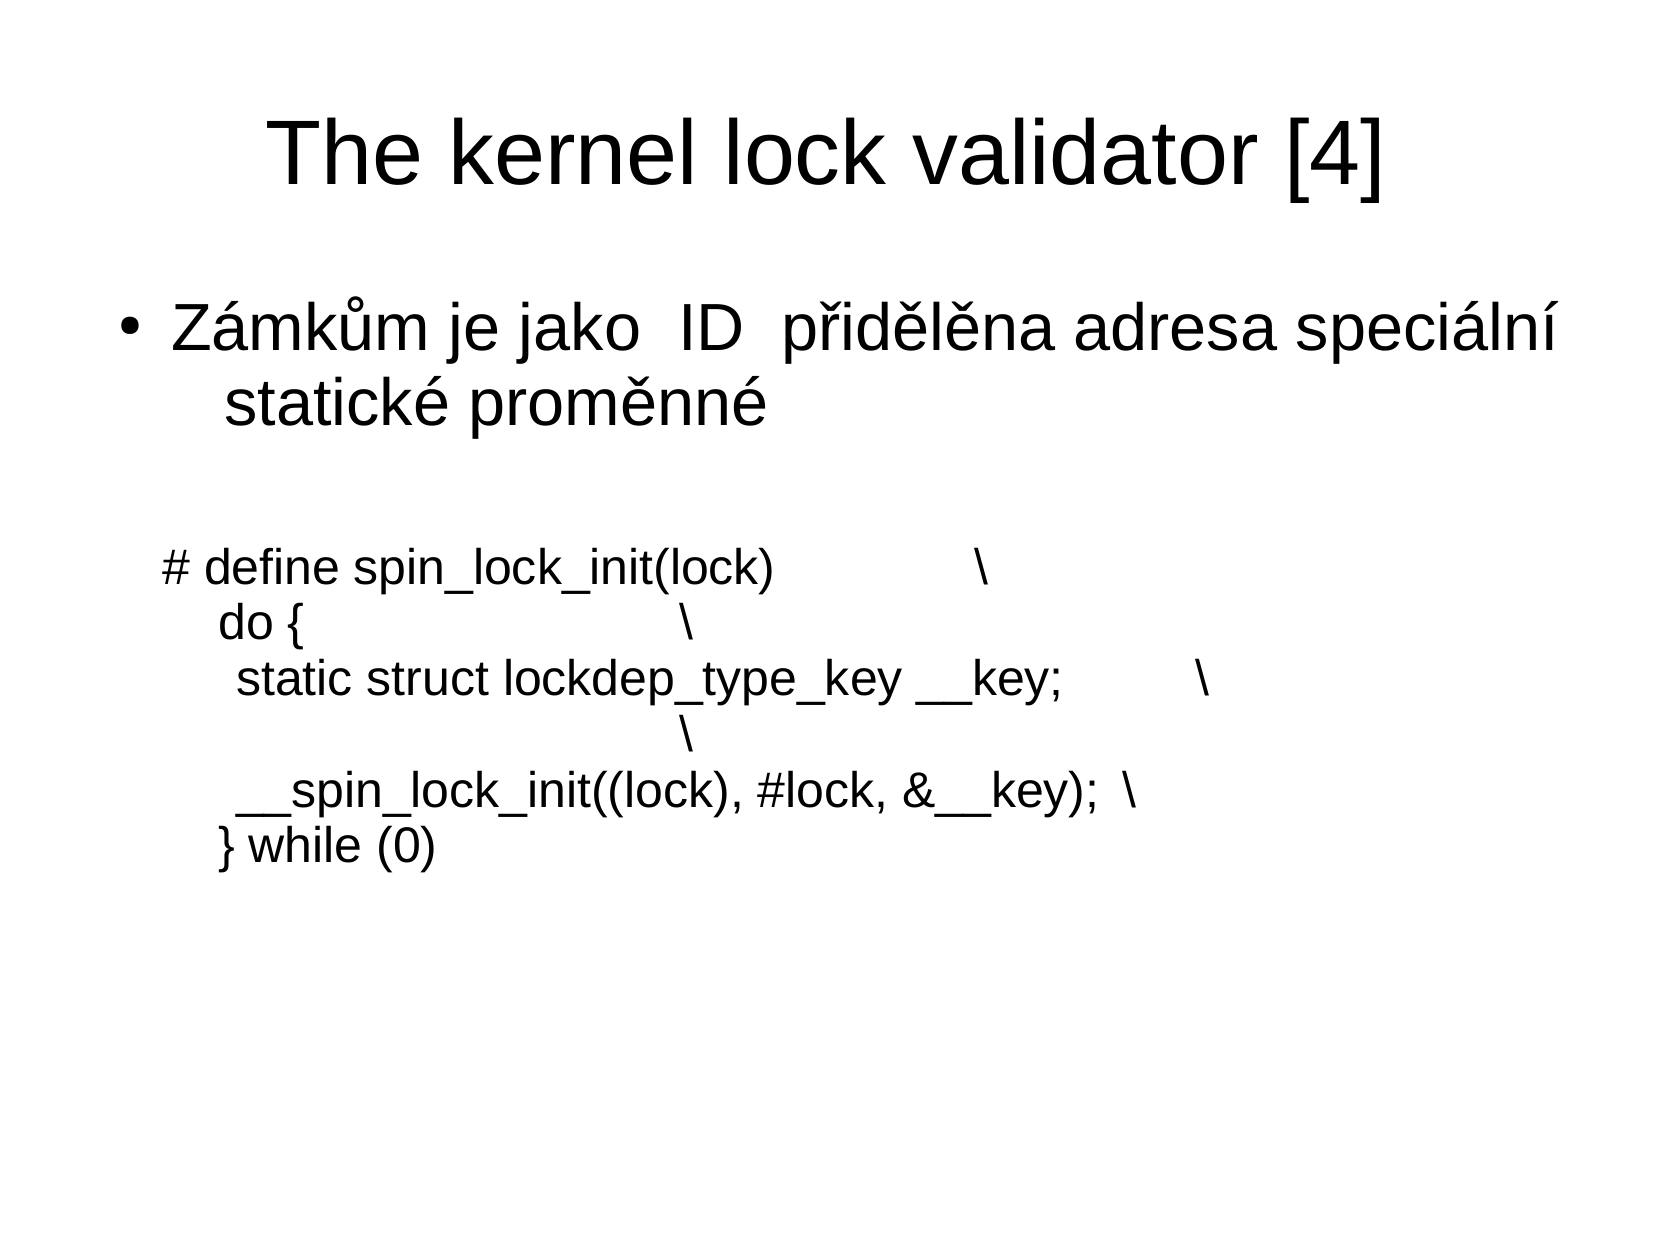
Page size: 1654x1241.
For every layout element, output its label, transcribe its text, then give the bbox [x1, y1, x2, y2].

list Zámkům je jako ID přidělěna adresa speciální statické proměnné [82, 290, 1571, 1109]
text_box # define spin_lock_init(lock) \ do { \ static struct lockdep_type_key __key; \ \ __spin_lock_init((lock), #lock, &__key); \ } while (0) [147, 531, 1418, 1004]
title The kernel lock validator [4] [82, 49, 1571, 257]
